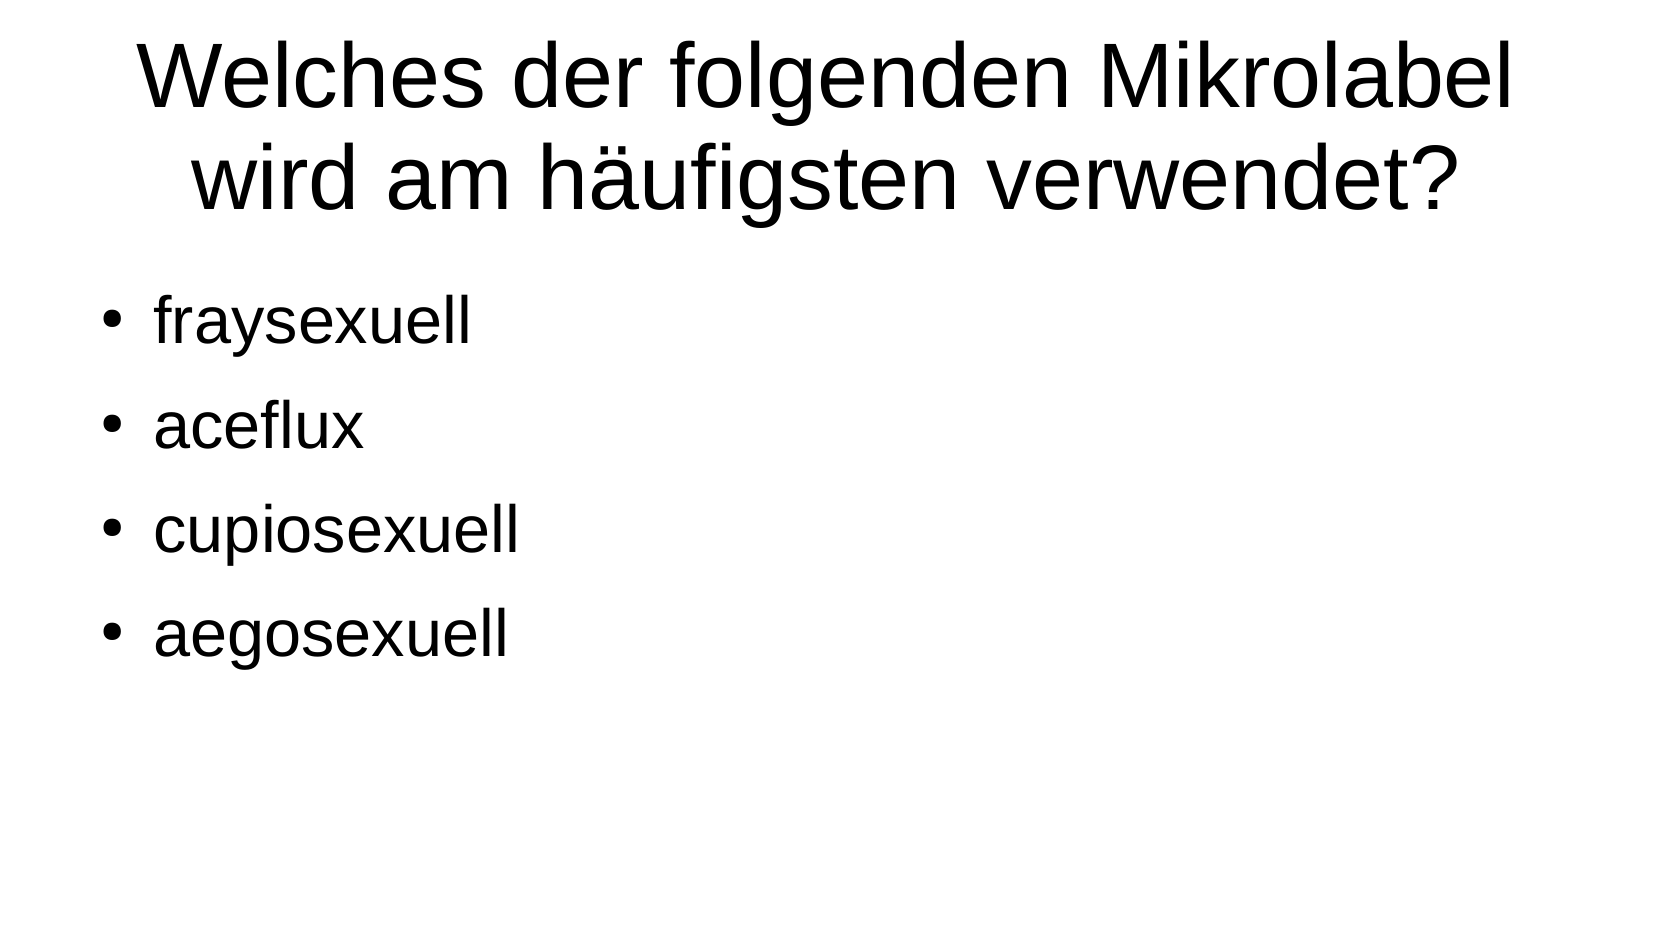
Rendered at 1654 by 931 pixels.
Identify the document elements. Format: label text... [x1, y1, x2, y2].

list fraysexuell aceflux cupiosexuell aegosexuell [82, 283, 1571, 775]
title Welches der folgenden Mikrolabel wird am häufigsten verwendet? [82, 23, 1571, 230]
